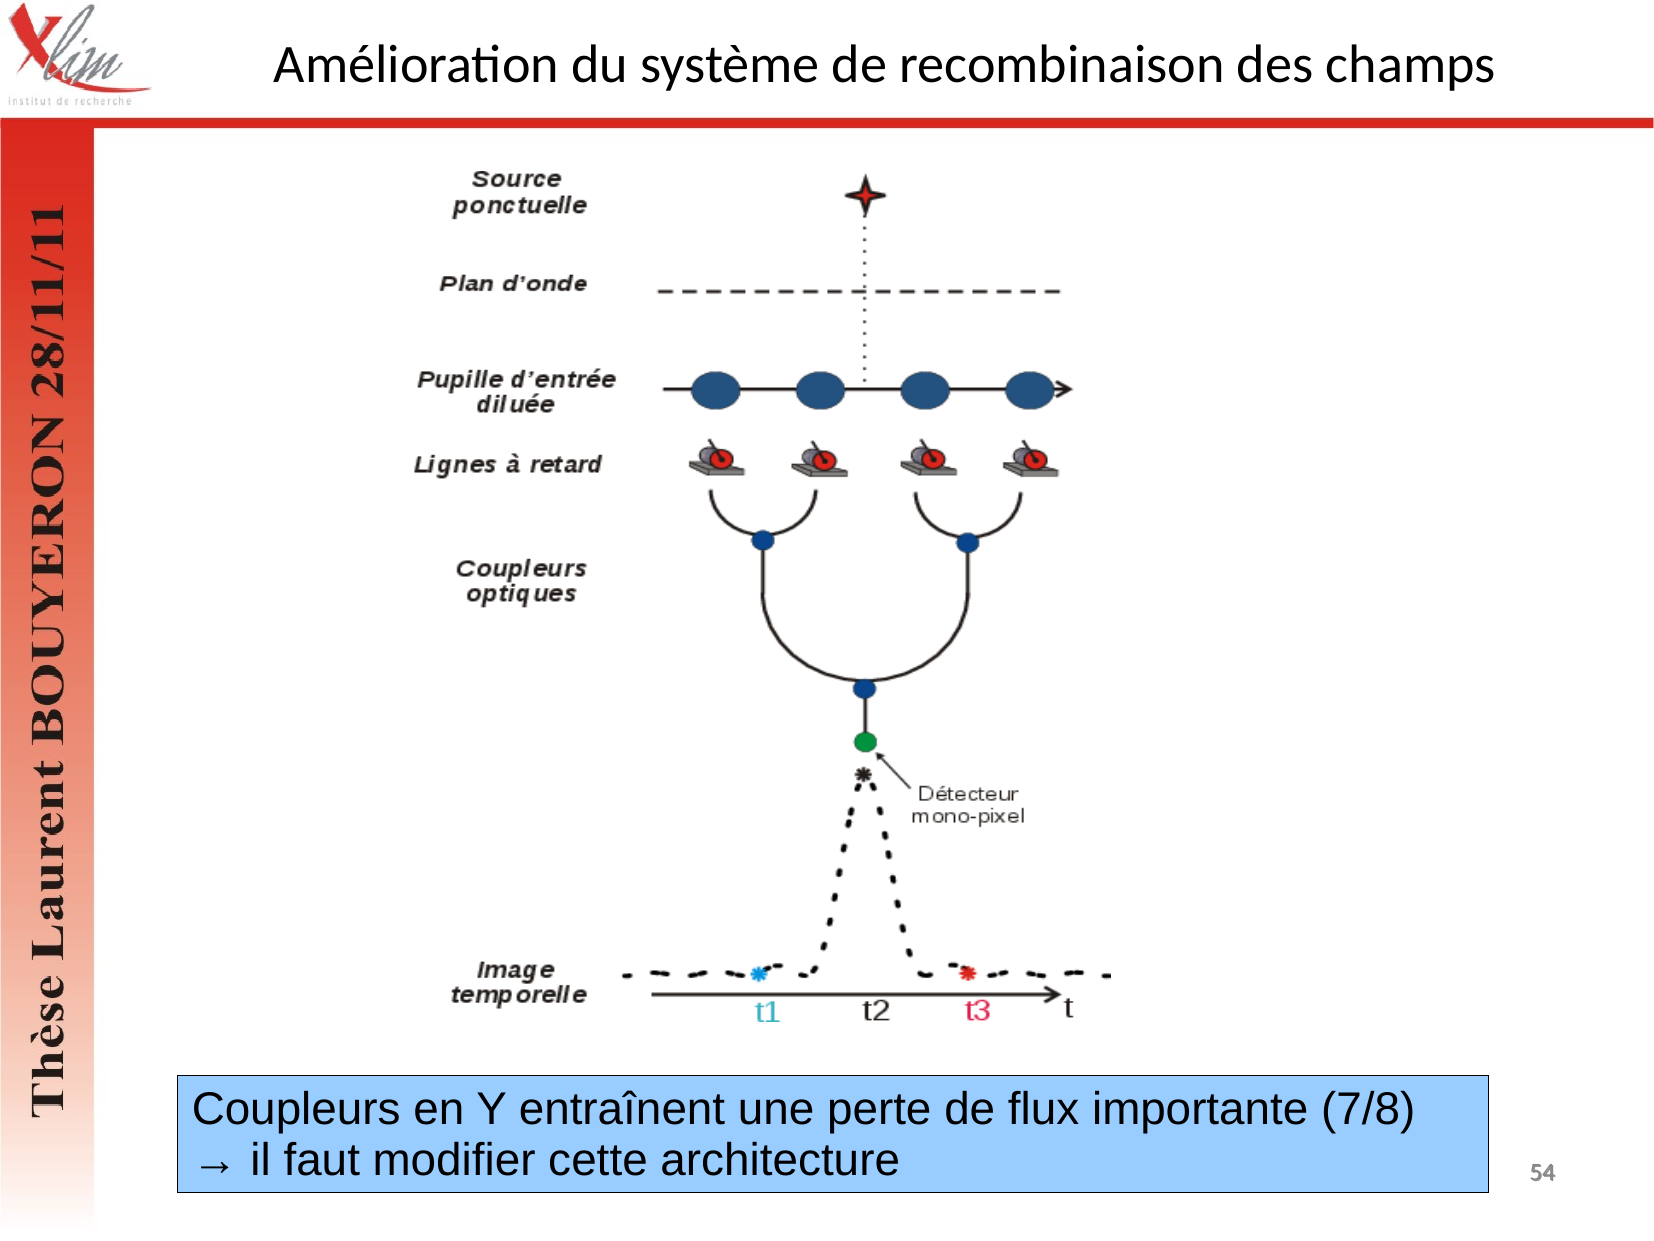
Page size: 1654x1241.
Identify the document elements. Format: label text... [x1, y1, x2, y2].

picture [0, 0, 1654, 1241]
text_box Amélioration du système de recombinaison des champs [141, 0, 1630, 130]
text_box <numéro> [1185, 1129, 1571, 1213]
text_box Coupleurs en Y entraînent une perte de flux importante (7/8) → il faut modifier cette architecture [177, 1075, 1489, 1193]
